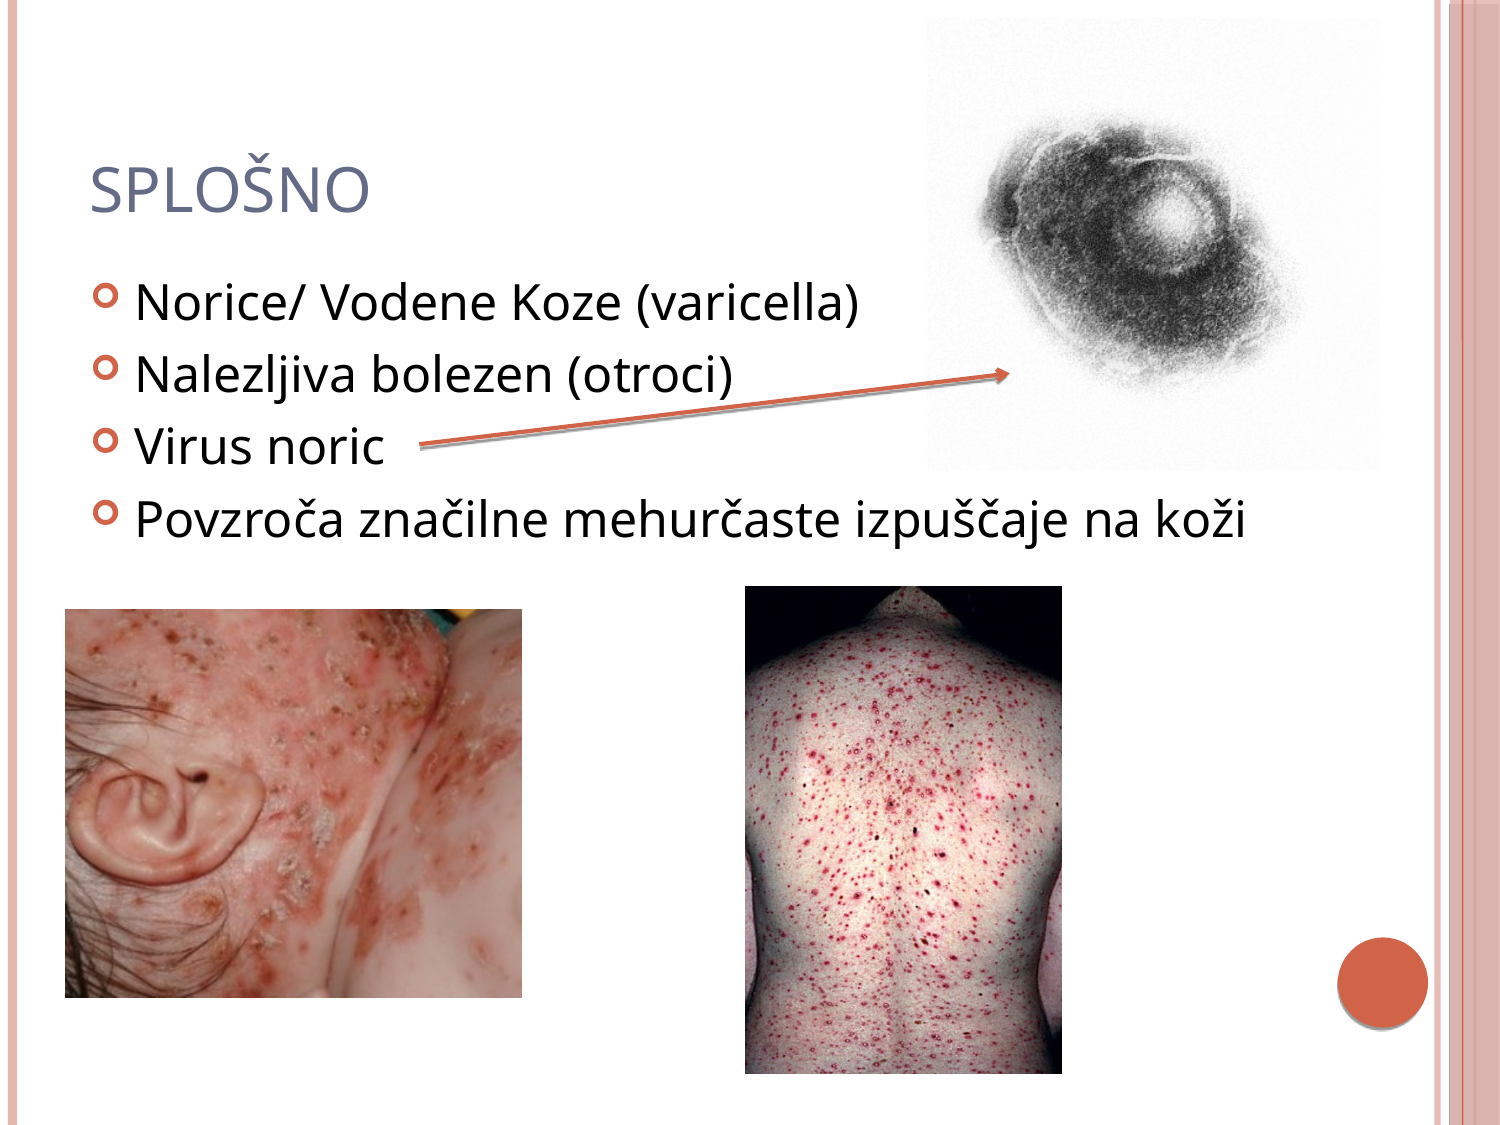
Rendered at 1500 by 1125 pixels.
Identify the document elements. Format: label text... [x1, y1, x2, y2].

title SPLOŠNO [75, 45, 927, 233]
picture [745, 586, 1062, 1074]
picture [65, 609, 522, 998]
list Norice/ Vodene Koze (varicella) Nalezljiva bolezen (otroci) Virus noric Povzroča značilne mehurčaste izpuščaje na koži [75, 262, 1300, 1062]
picture [927, 18, 1380, 471]
